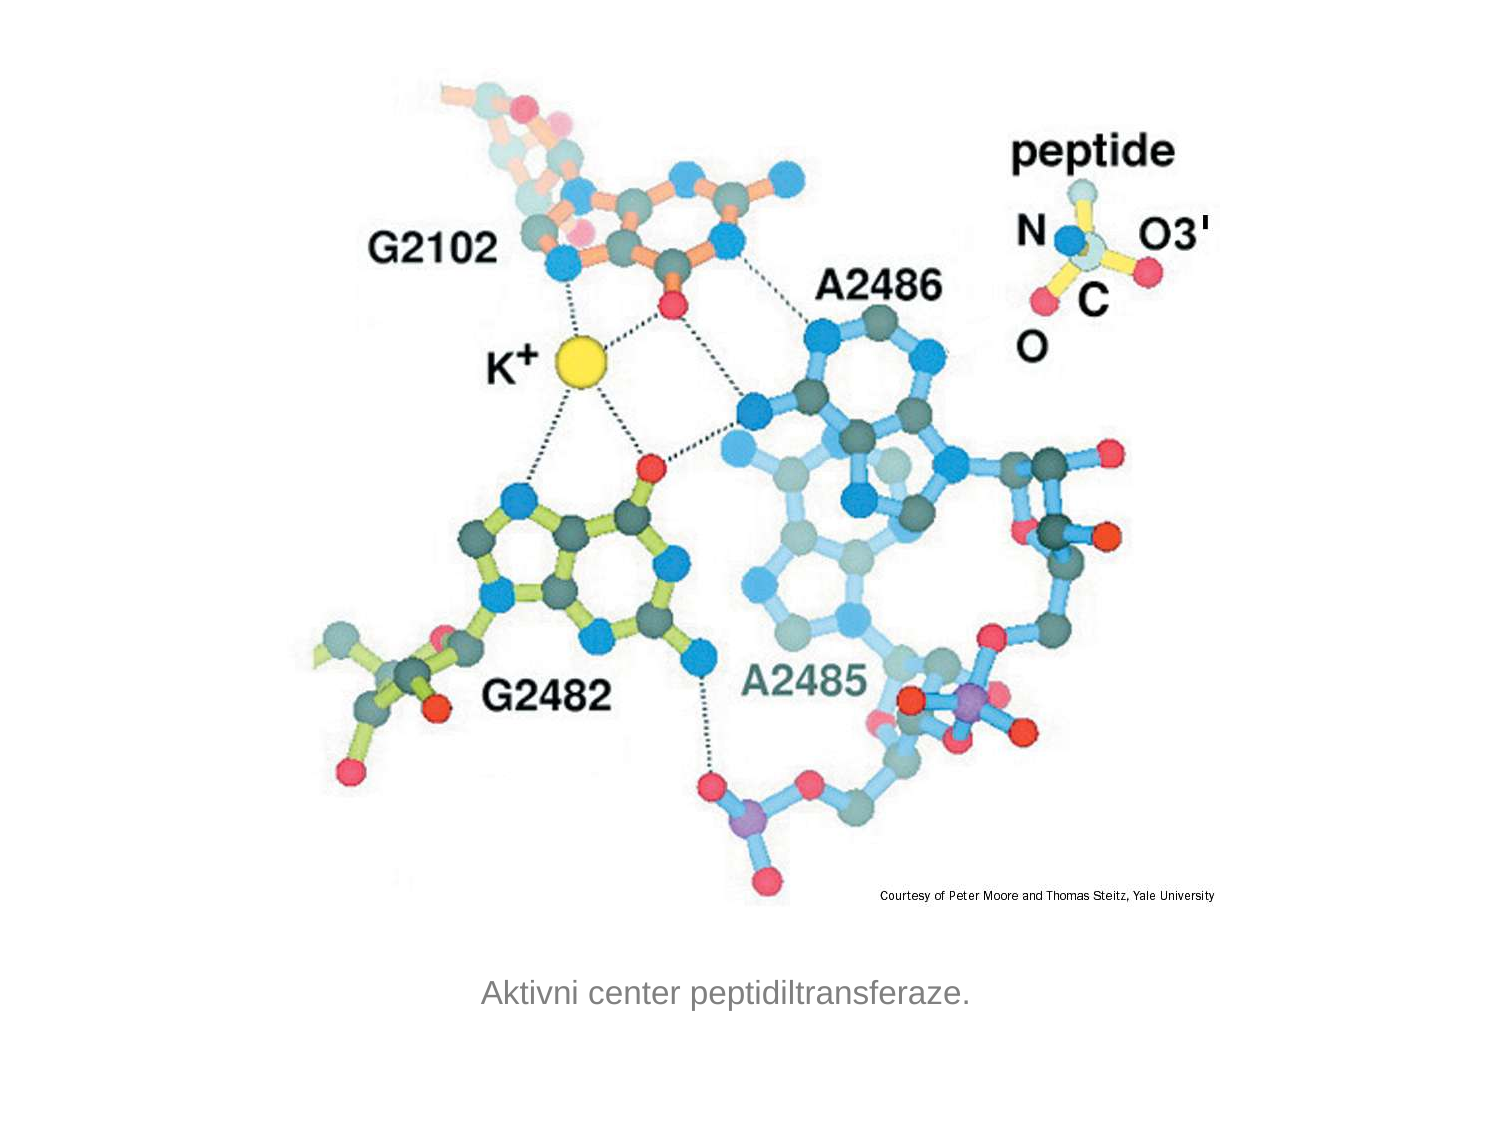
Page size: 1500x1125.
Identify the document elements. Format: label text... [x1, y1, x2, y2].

picture [279, 68, 1220, 907]
text_box Aktivni center peptidiltransferaze. [242, 964, 1211, 1019]
